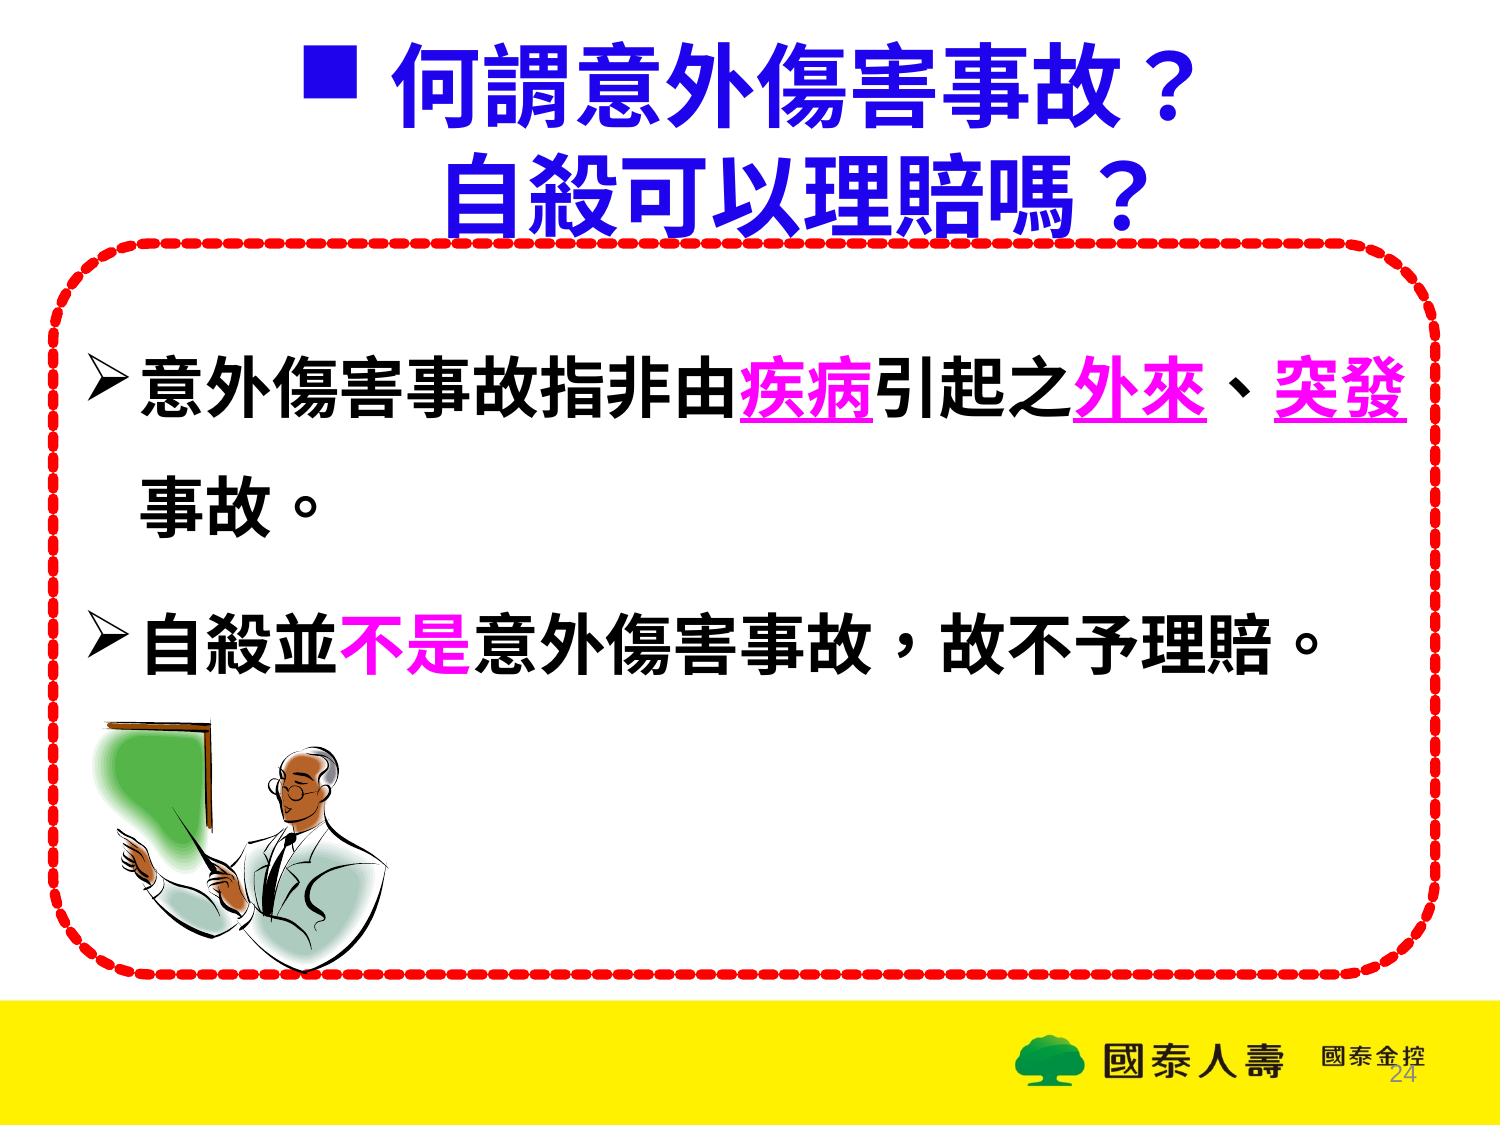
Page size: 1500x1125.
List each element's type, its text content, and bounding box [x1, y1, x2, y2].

picture [0, 0, 1500, 1125]
title 何謂意外傷害事故？ 自殺可以理賠嗎？ [29, 45, 1483, 233]
text_box <編號> [1074, 1042, 1426, 1103]
list 意外傷害事故指非由疾病引起之外來、突發事故。 自殺並不是意外傷害事故，故不予理賠。 [75, 290, 1426, 929]
